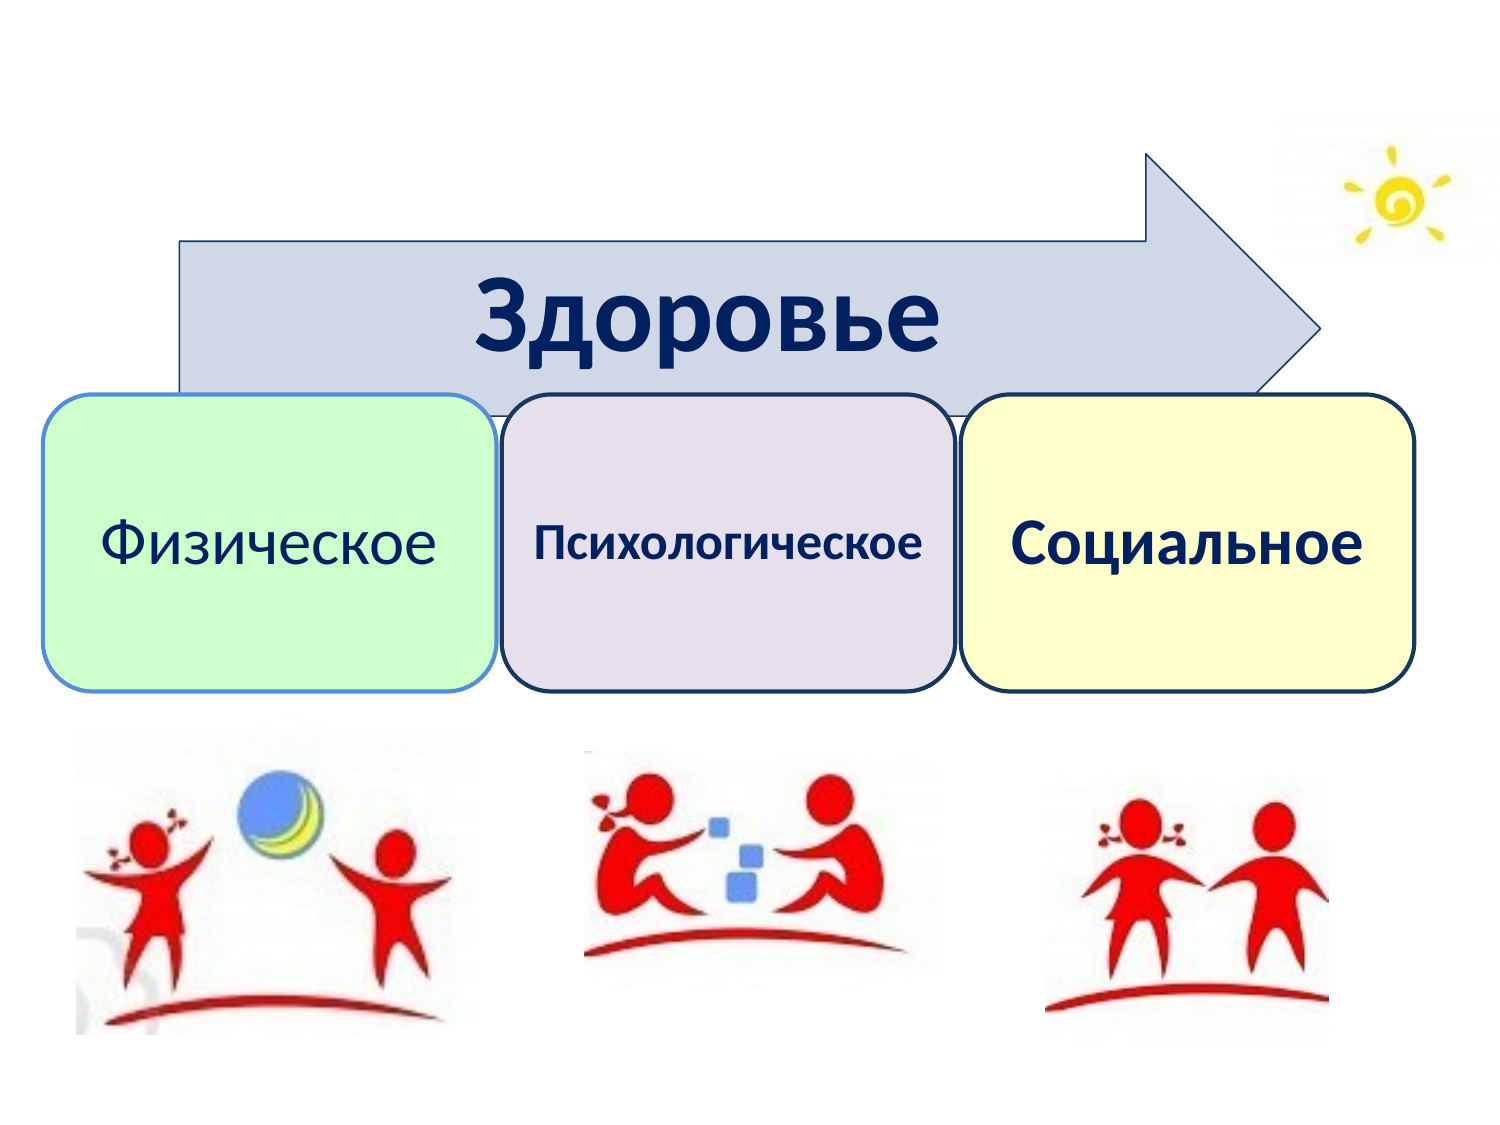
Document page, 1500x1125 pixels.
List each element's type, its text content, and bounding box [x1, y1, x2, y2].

text_box Психологическое [501, 394, 956, 692]
text_box Здоровье [407, 231, 1010, 384]
picture [1275, 113, 1500, 266]
text_box [179, 153, 1321, 417]
text_box Социальное [960, 394, 1415, 692]
text_box Физическое [42, 394, 497, 692]
picture [1045, 775, 1329, 1043]
picture [584, 751, 942, 988]
picture [76, 716, 478, 1035]
